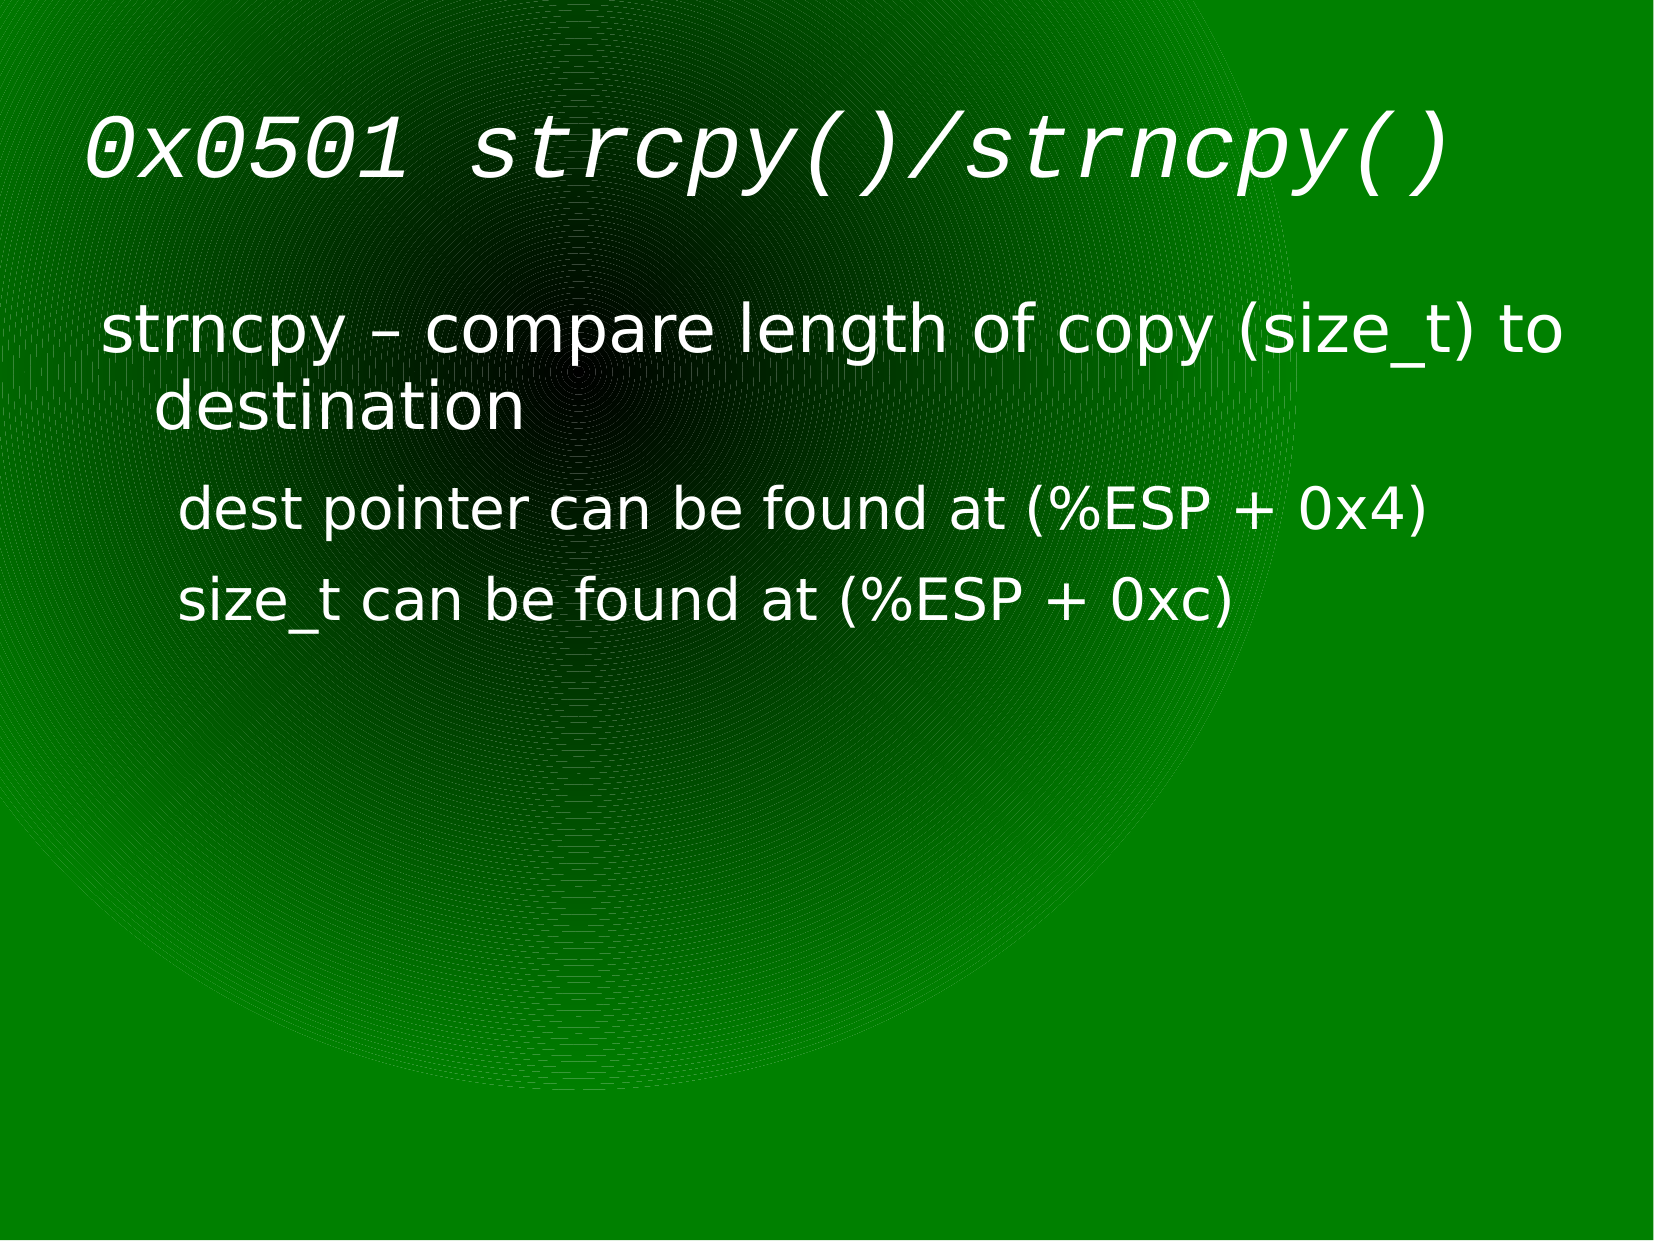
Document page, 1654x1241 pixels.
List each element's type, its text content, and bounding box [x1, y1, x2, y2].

title 0x0501 strcpy()/strncpy() [82, 56, 1571, 250]
list strncpy – compare length of copy (size_t) to destination dest pointer can be found at (%ESP + 0x4) size_t can be found at (%ESP + 0xc) [82, 290, 1571, 1094]
